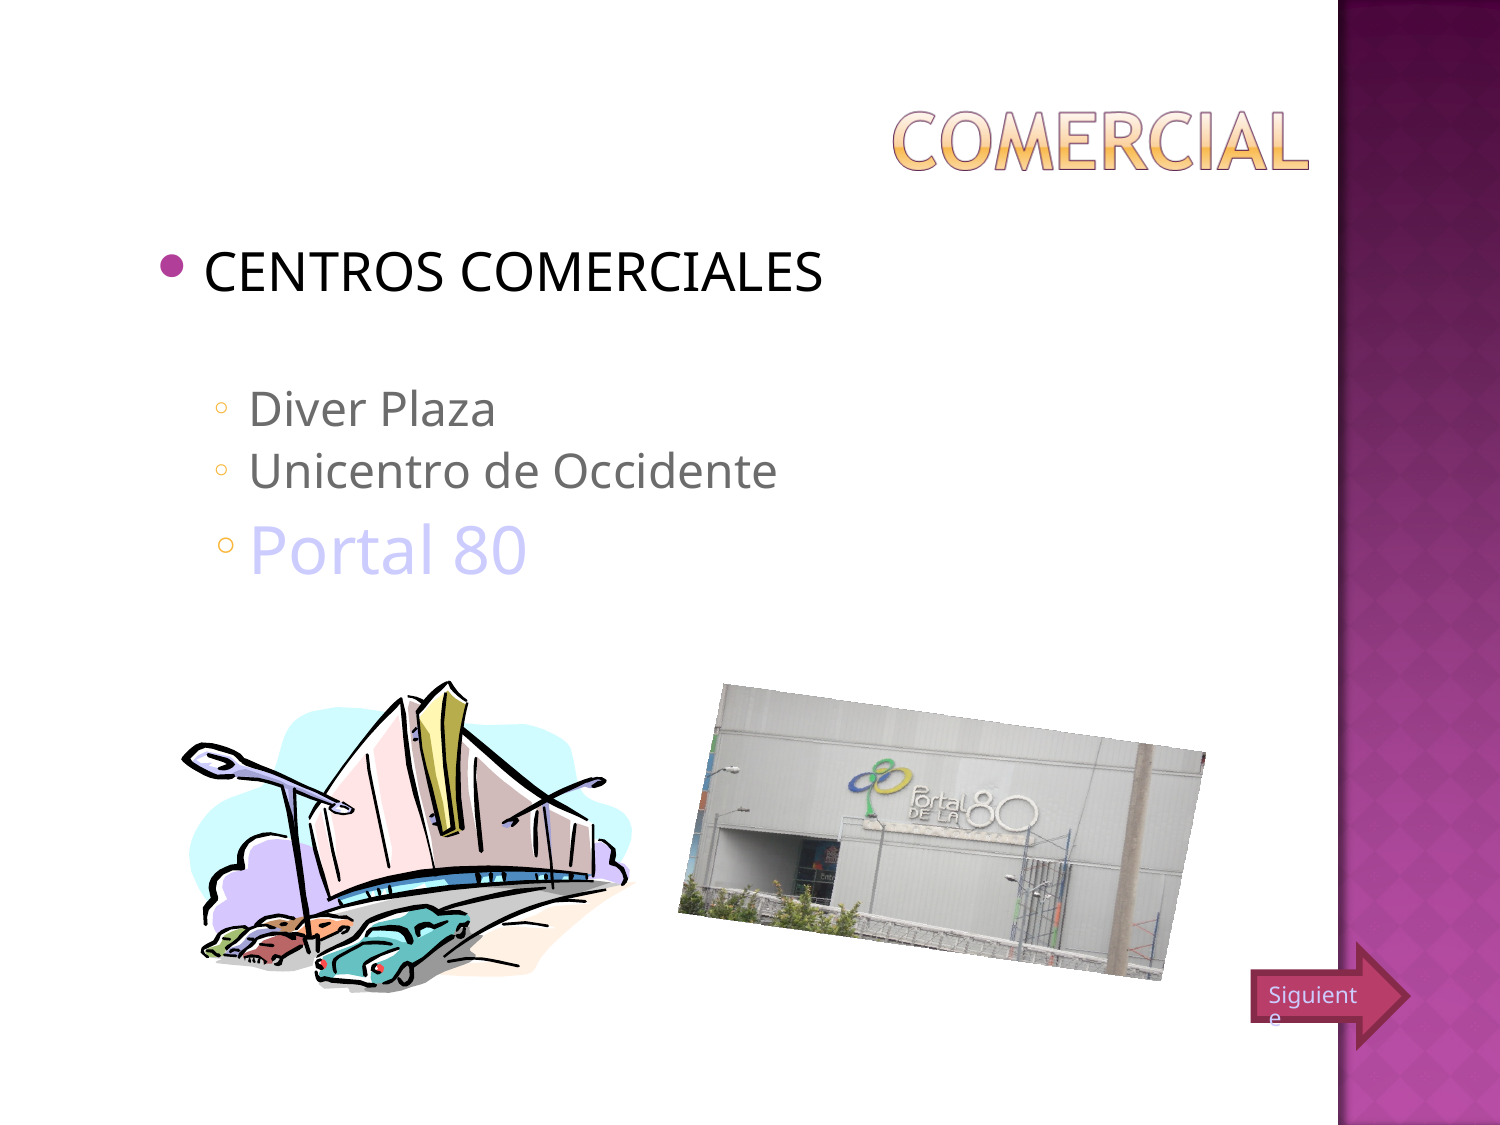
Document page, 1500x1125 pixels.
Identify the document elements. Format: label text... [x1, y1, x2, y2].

picture [842, 0, 1500, 1125]
text_box CENTROS COMERCIALES Diver Plaza Unicentro de Occidente Portal 80 [128, 237, 1360, 598]
text_box Siguiente [1253, 949, 1407, 1044]
picture [677, 683, 1206, 981]
picture [163, 656, 656, 1020]
